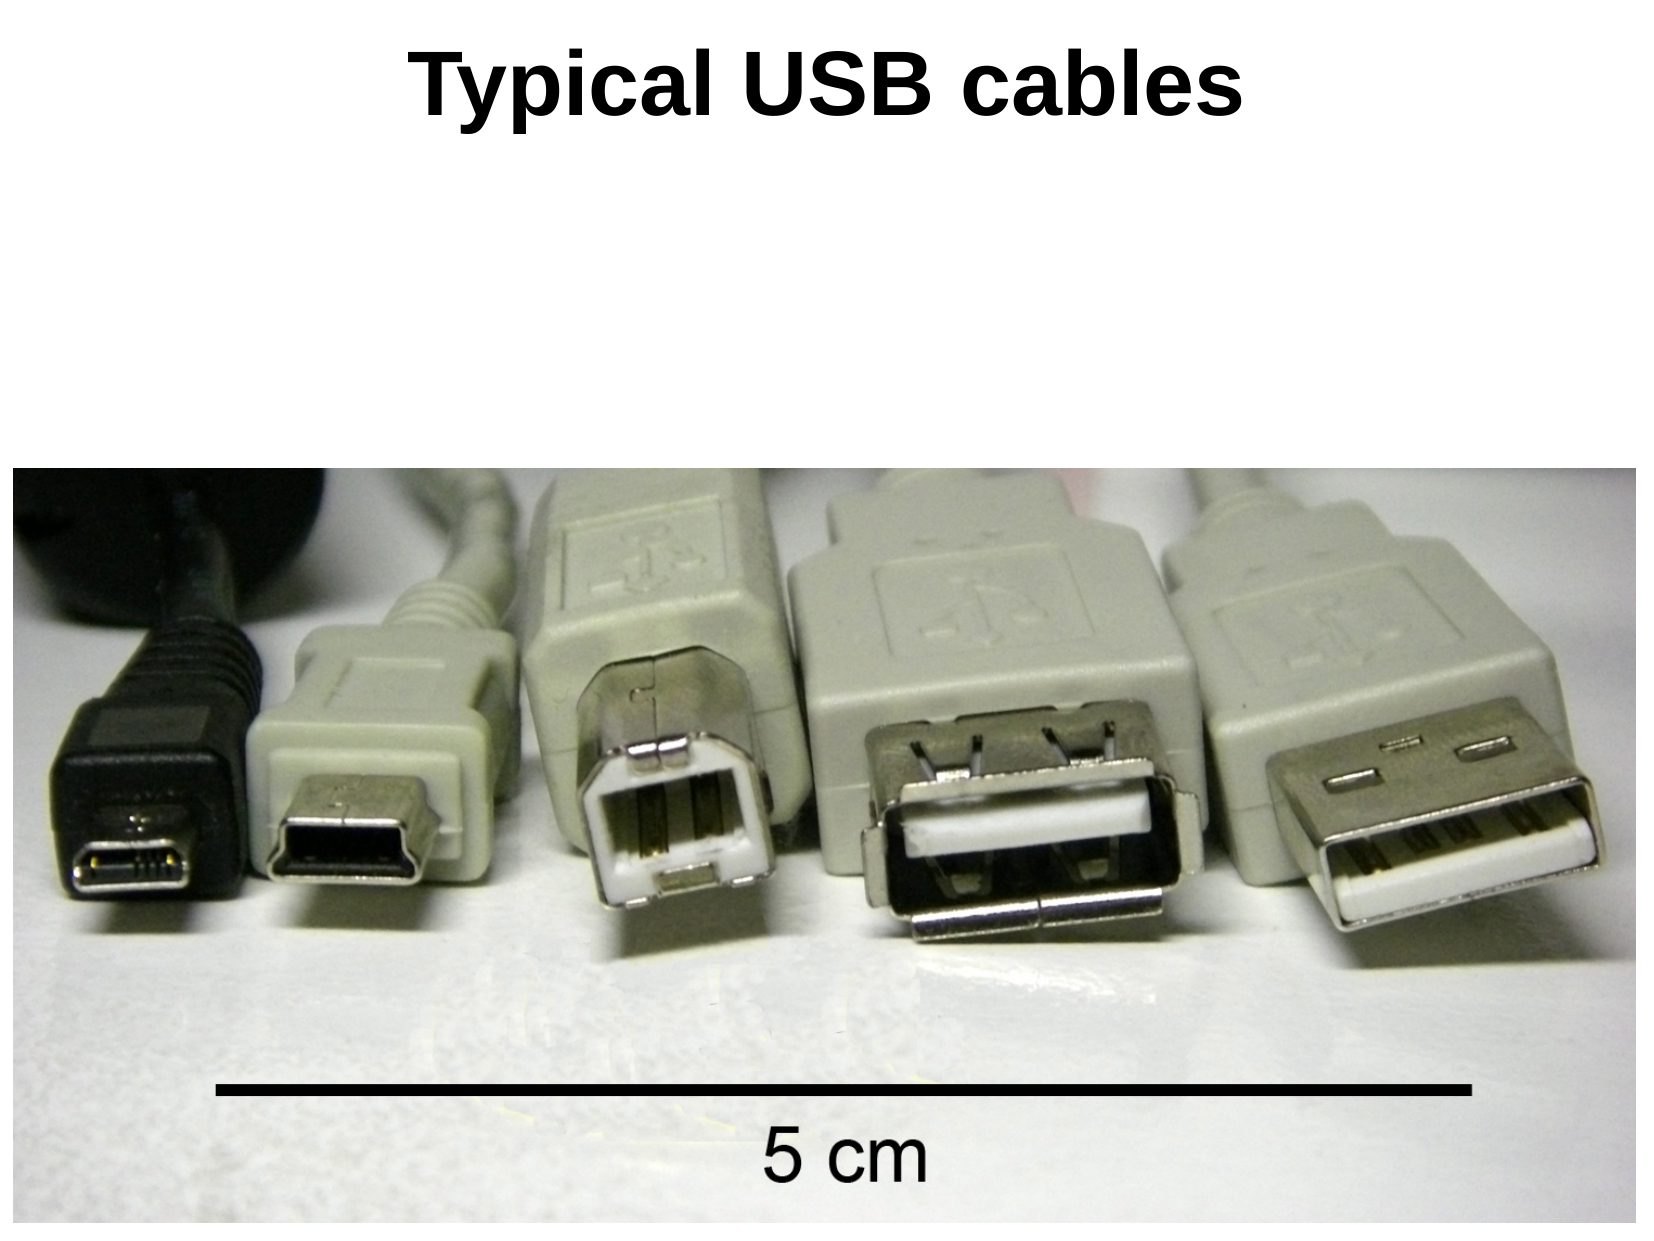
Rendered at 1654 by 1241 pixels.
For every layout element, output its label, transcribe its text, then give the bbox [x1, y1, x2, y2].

picture [13, 468, 1636, 1223]
title Typical USB cables [82, 32, 1571, 136]
